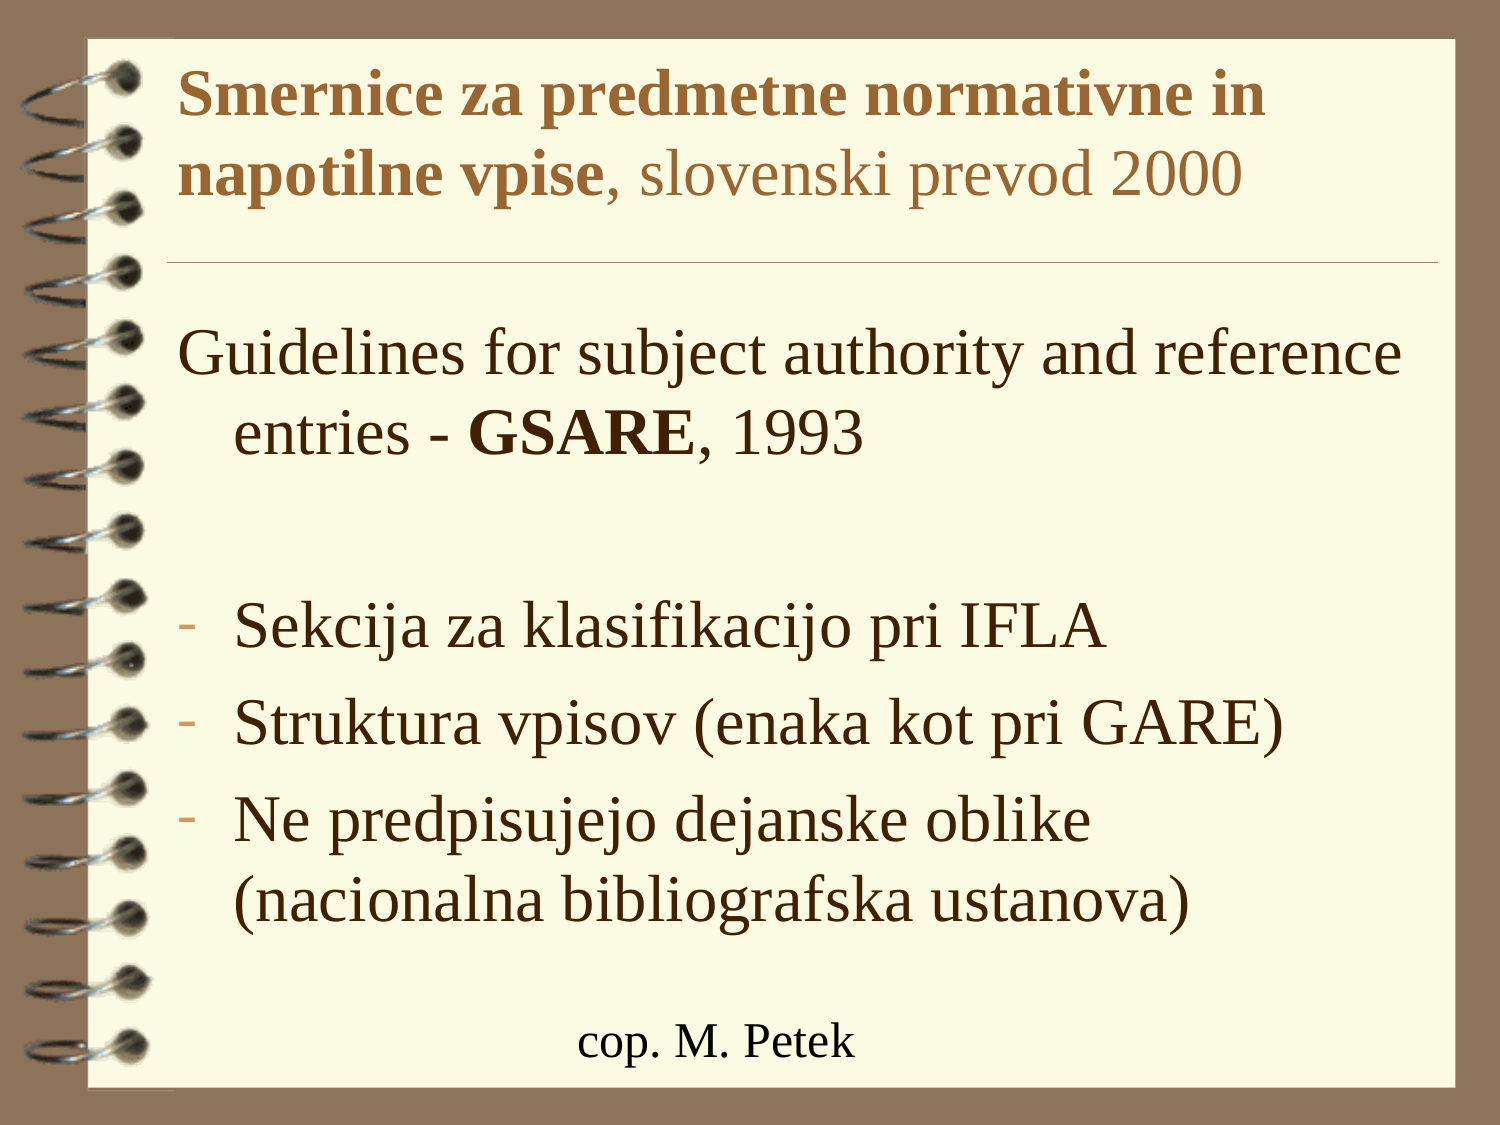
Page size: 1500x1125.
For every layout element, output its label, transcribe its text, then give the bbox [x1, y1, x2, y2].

picture [0, 0, 175, 1125]
title Smernice za predmetne normativne in napotilne vpise, slovenski prevod 2000 [162, 41, 1438, 297]
list Guidelines for subject authority and reference entries - GSARE, 1993 Sekcija za klasifikacijo pri IFLA Struktura vpisov (enaka kot pri GARE) Ne predpisujejo dejanske oblike (nacionalna bibliografska ustanova) [162, 299, 1438, 976]
